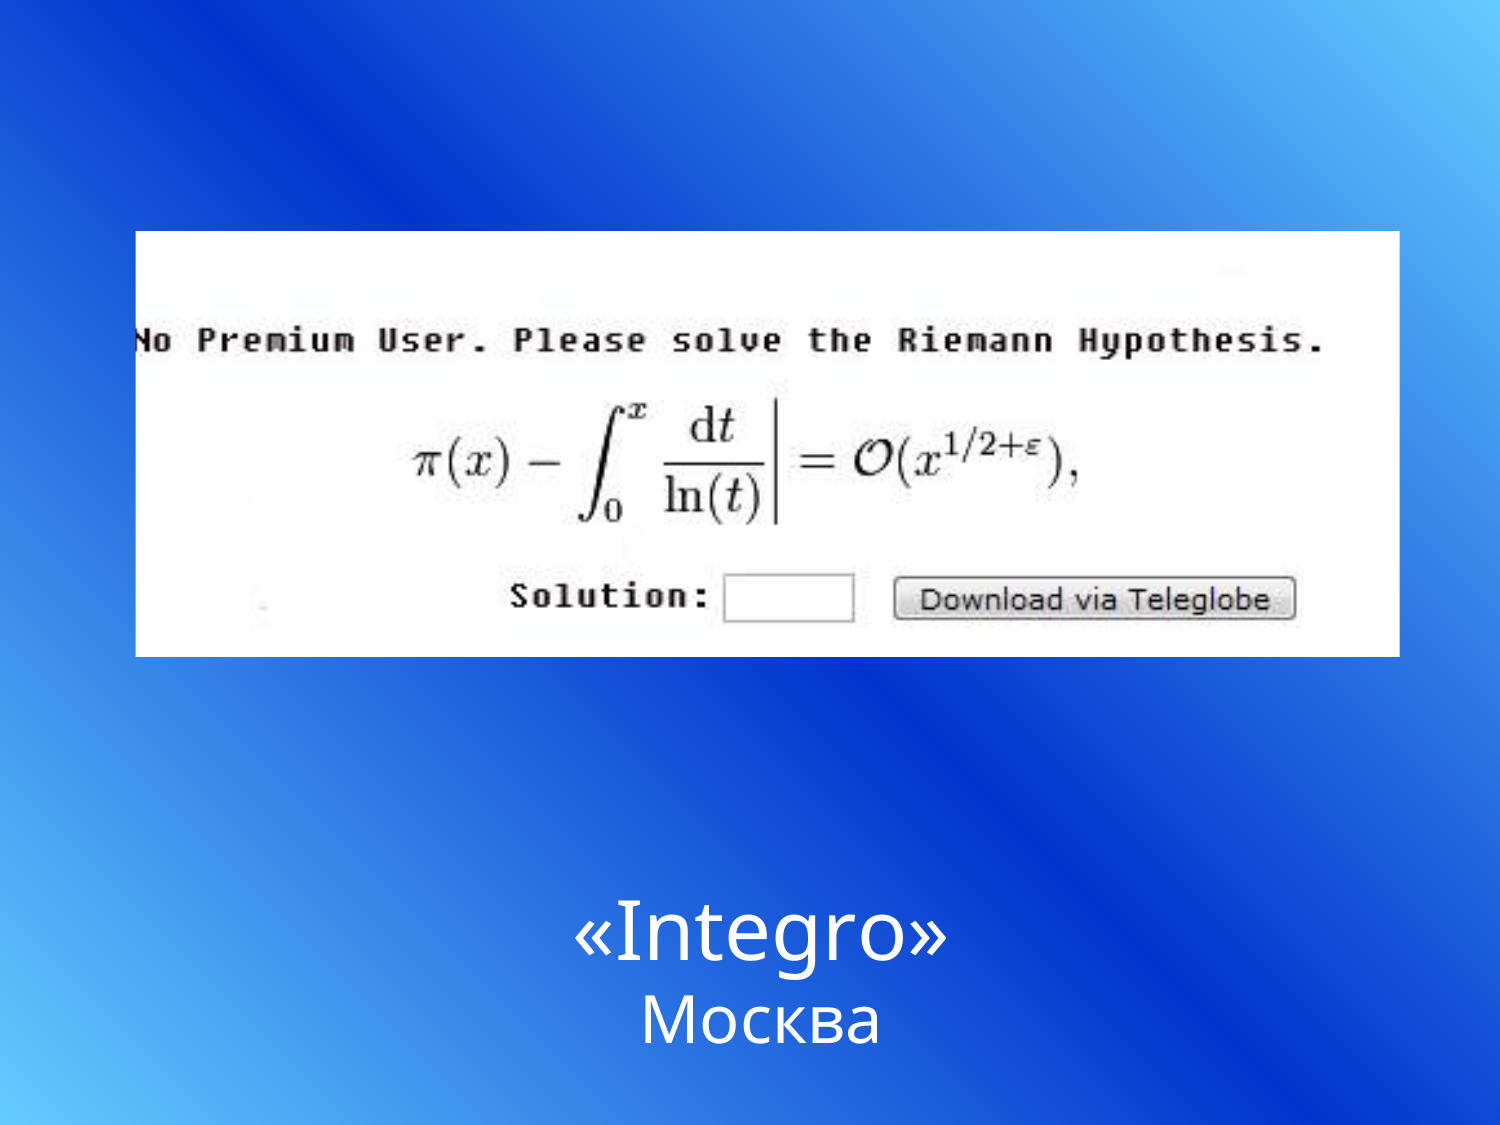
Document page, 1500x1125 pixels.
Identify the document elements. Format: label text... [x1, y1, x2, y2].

picture [135, 231, 1400, 658]
text_box «Integro» Москва [123, 846, 1399, 1088]
